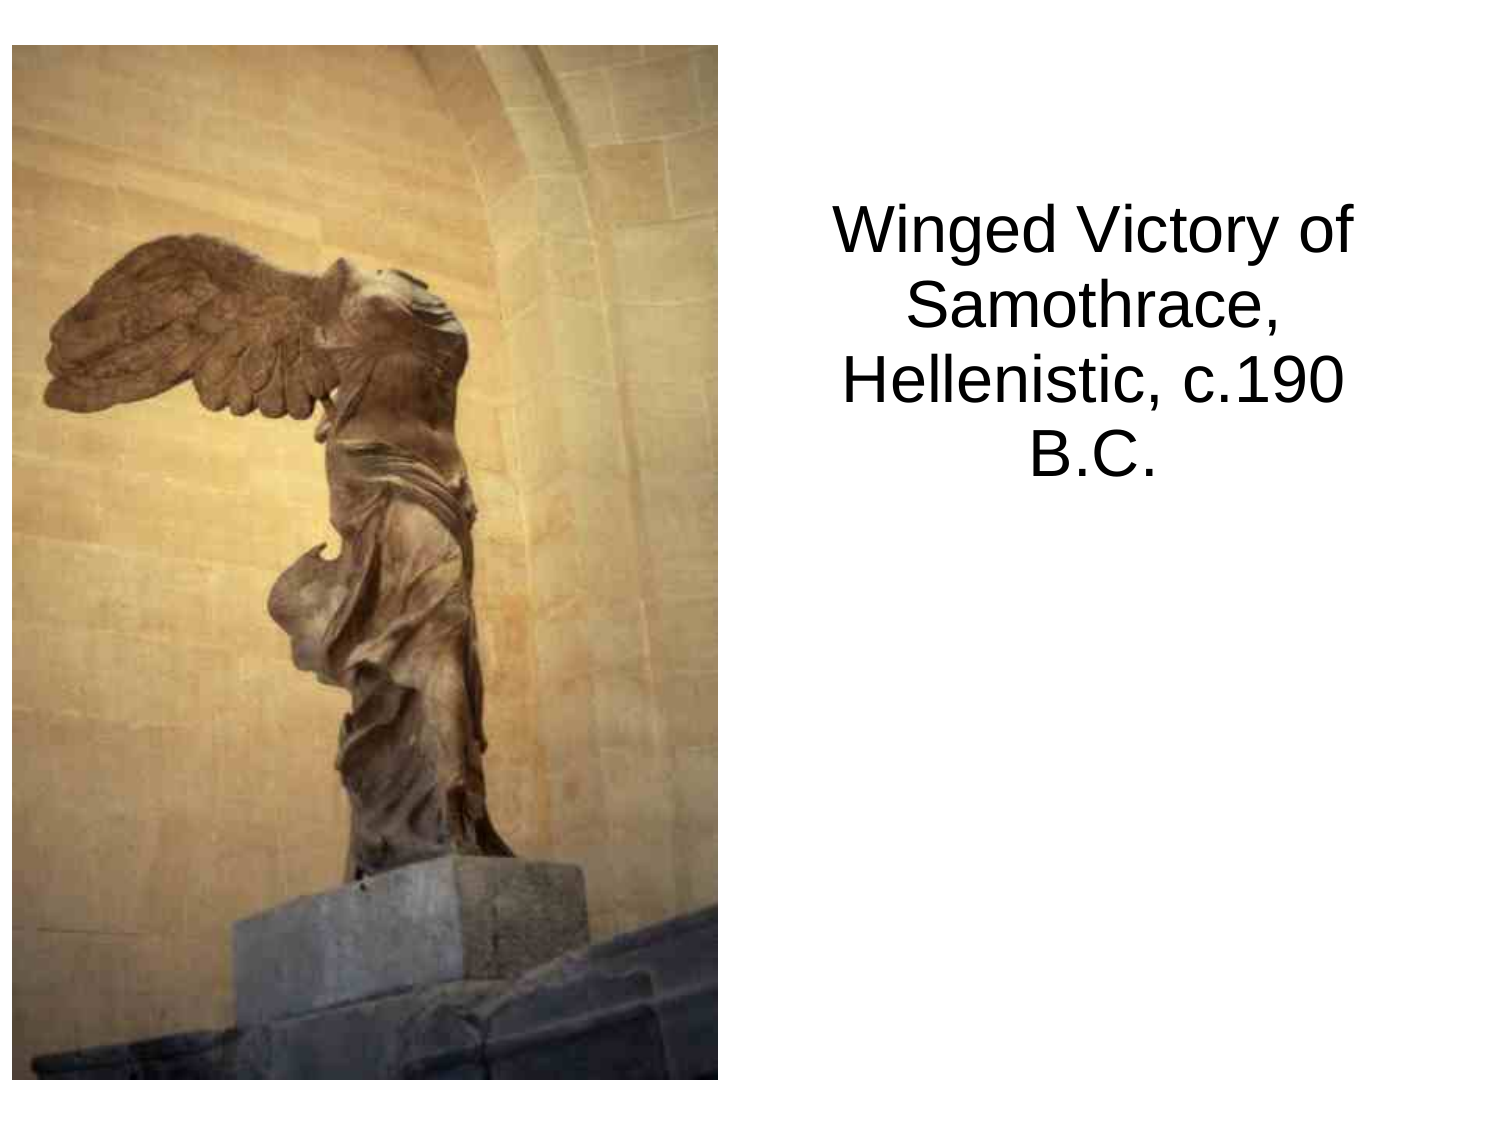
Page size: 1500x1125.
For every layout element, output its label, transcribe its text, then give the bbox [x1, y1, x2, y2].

picture [12, 45, 718, 1080]
title Winged Victory of Samothrace, Hellenistic, c.190 B.C. [762, 45, 1426, 638]
